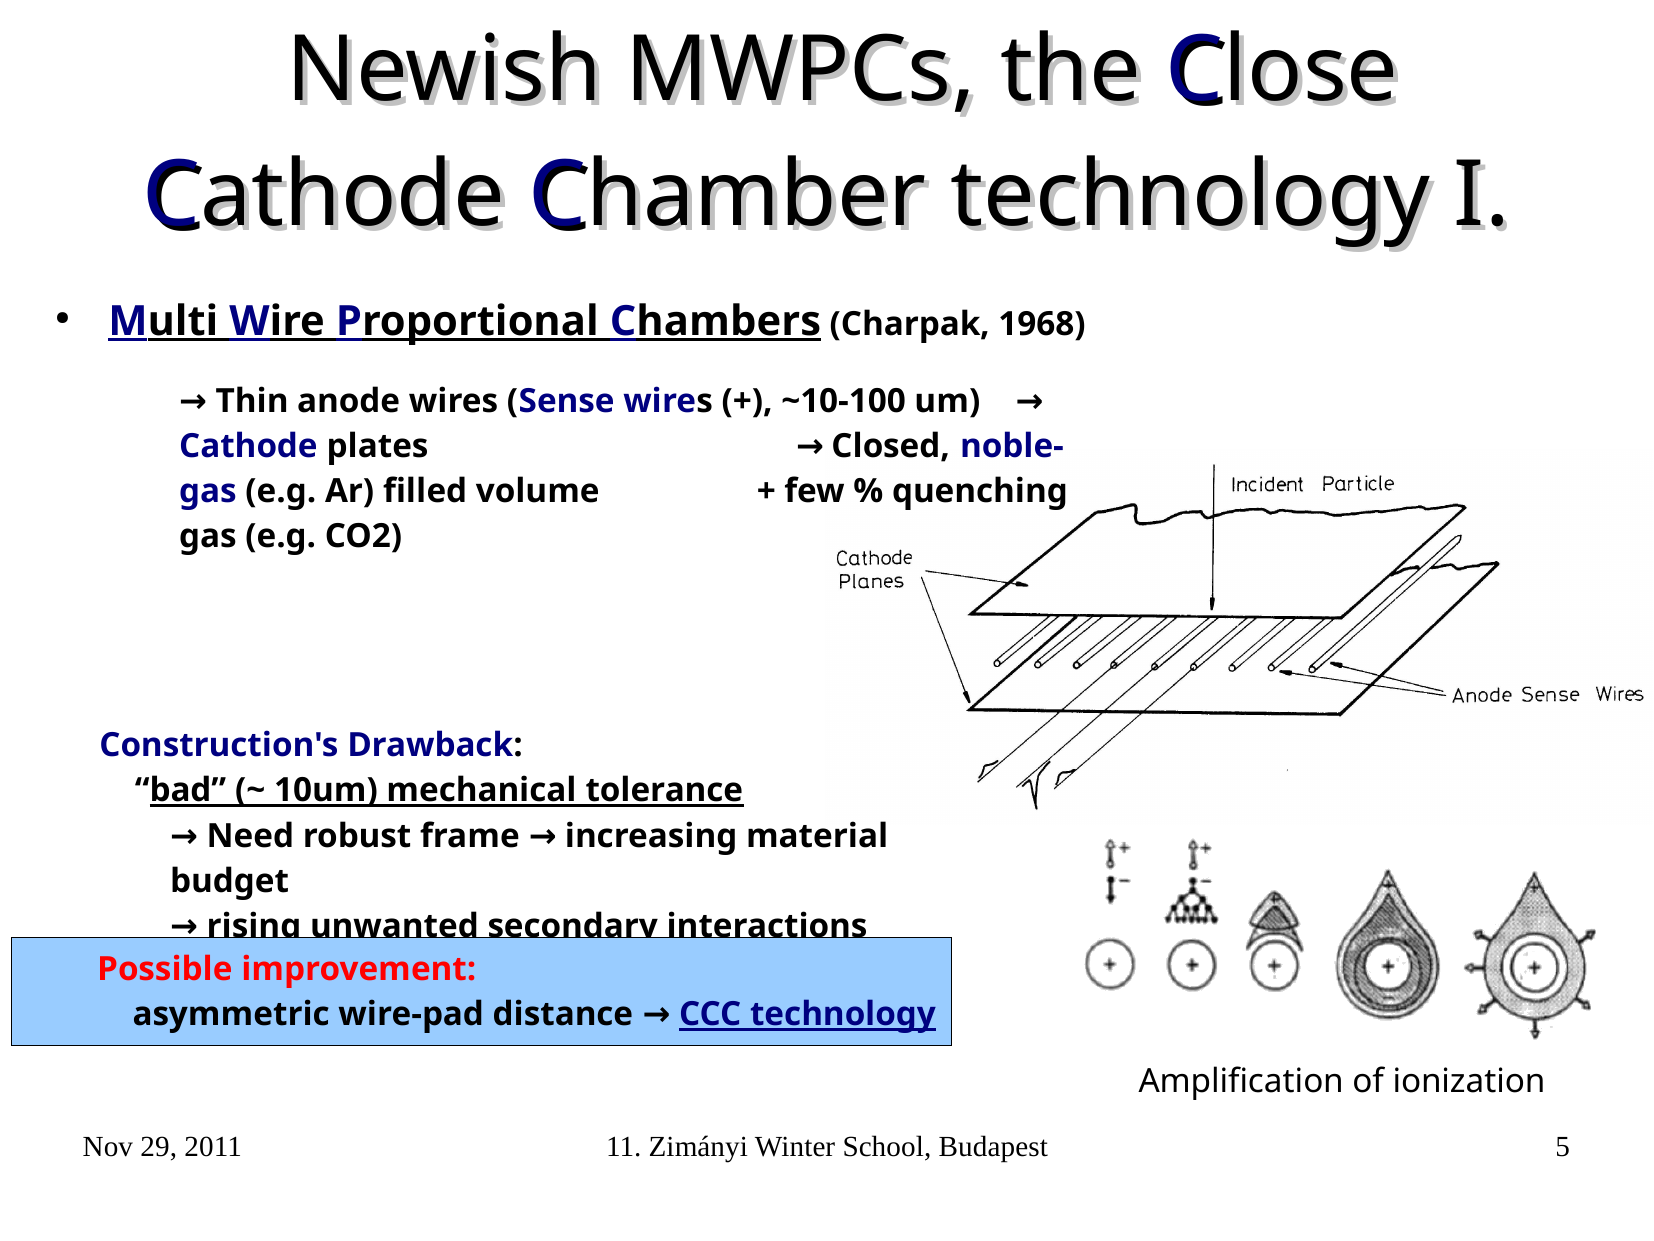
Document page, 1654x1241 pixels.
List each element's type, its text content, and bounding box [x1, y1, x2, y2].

title Newish MWPCs, the Close Cathode Chamber technology I. [82, 0, 1571, 256]
list Multi Wire Proportional Chambers (Charpak, 1968) → Thin anode wires (Sense wires (+), ~10-100 um) → Cathode plates → Closed, noble-gas (e.g. Ar) filled volume + few % quenching gas (e.g. CO2) [37, 290, 1088, 638]
text_box Possible improvement: asymmetric wire-pad distance → CCC technology [20, 937, 943, 1046]
text_box Amplification of ionization [1123, 1050, 1563, 1112]
text_box Construction's Drawback: “bad” (~ 10um) mechanical tolerance → Need robust frame → increasing material budget → rising unwanted secondary interactions [13, 713, 1027, 938]
picture [825, 449, 1653, 1051]
